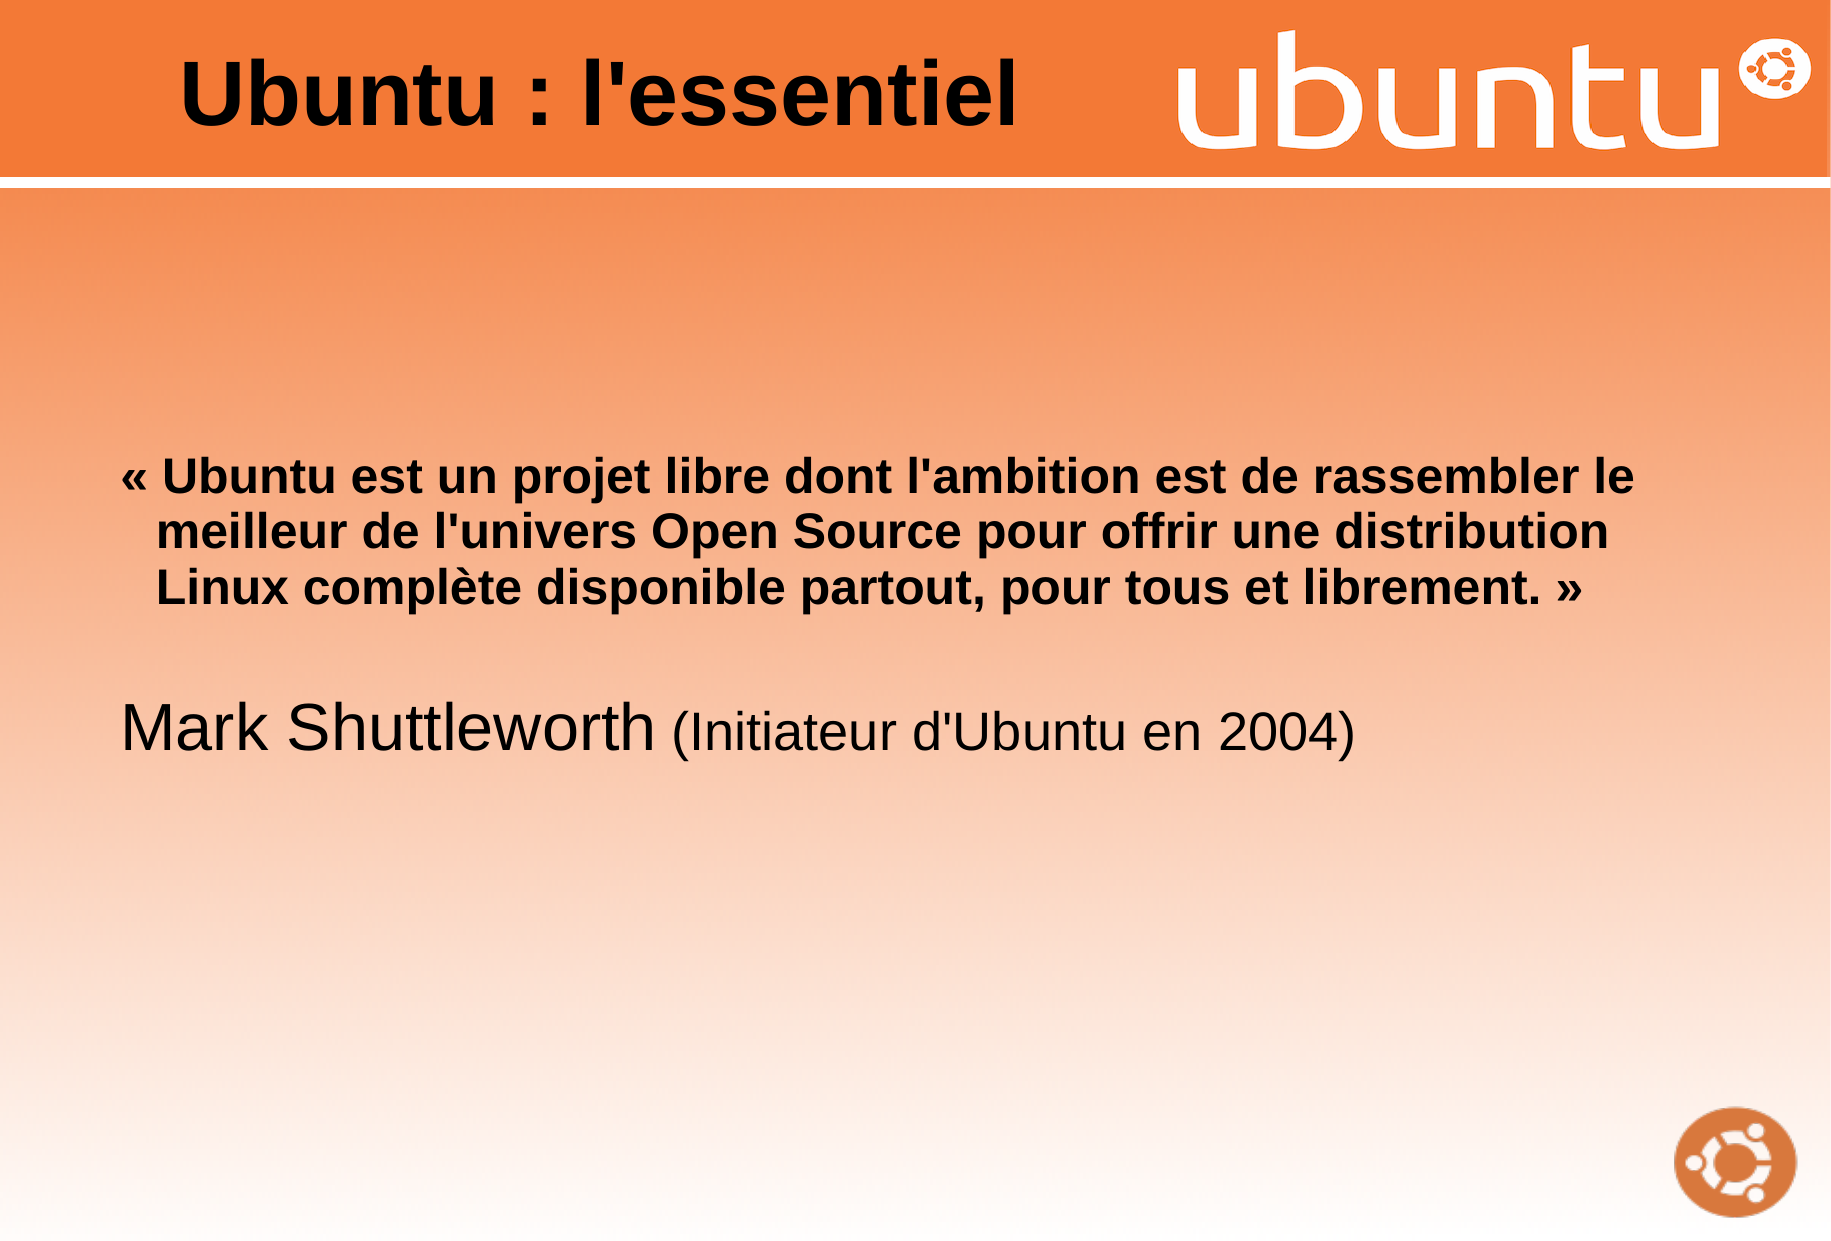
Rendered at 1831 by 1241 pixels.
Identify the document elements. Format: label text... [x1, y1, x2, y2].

picture [0, 0, 1831, 1241]
subtitle « Ubuntu est un projet libre dont l'ambition est de rassembler le meilleur de l'univers Open Source pour offrir une distribution Linux complète disponible partout, pour tous et librement. » Mark Shuttleworth (Initiateur d'Ubuntu en 2004) [84, 377, 1733, 985]
title Ubuntu : l'essentiel [0, 42, 1201, 146]
